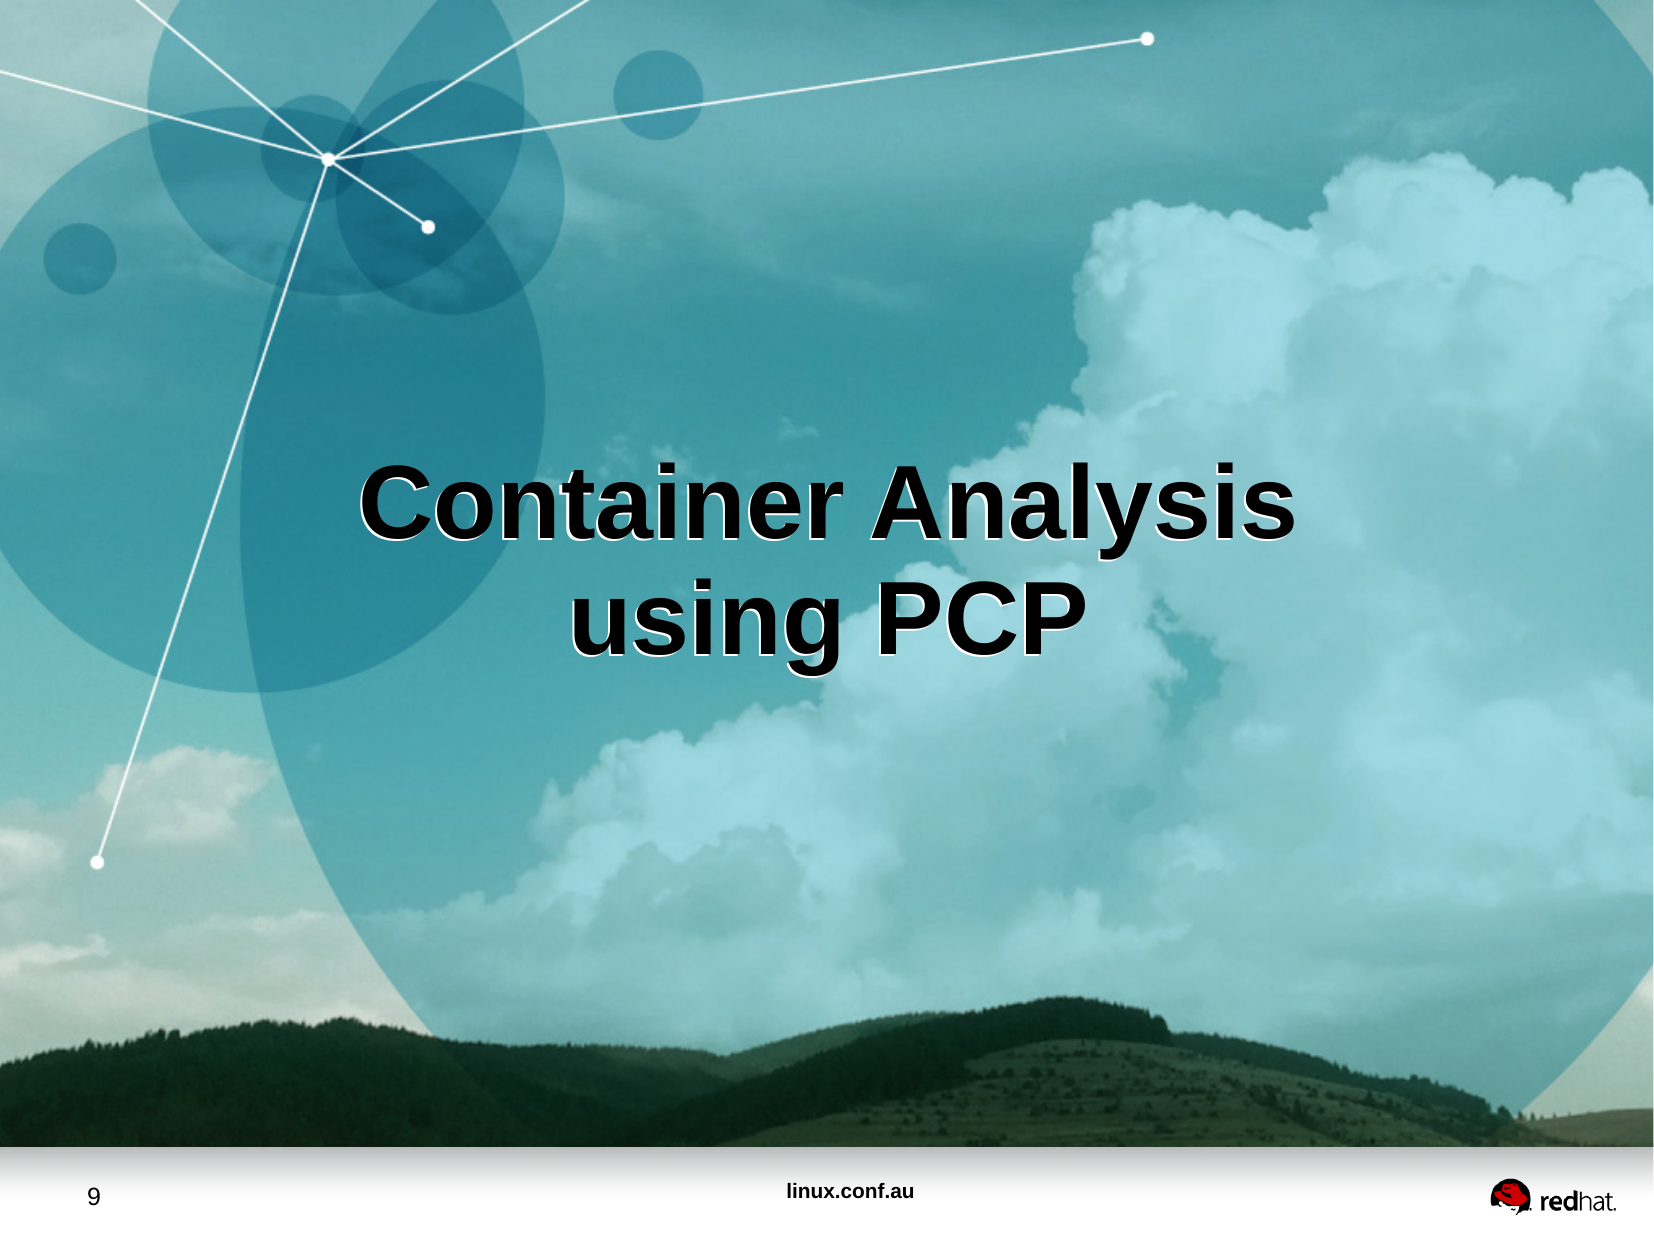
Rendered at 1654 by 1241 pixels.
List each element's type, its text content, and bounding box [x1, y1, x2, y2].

title Container Analysis using PCP [84, 260, 1574, 861]
picture [0, 0, 1654, 1241]
